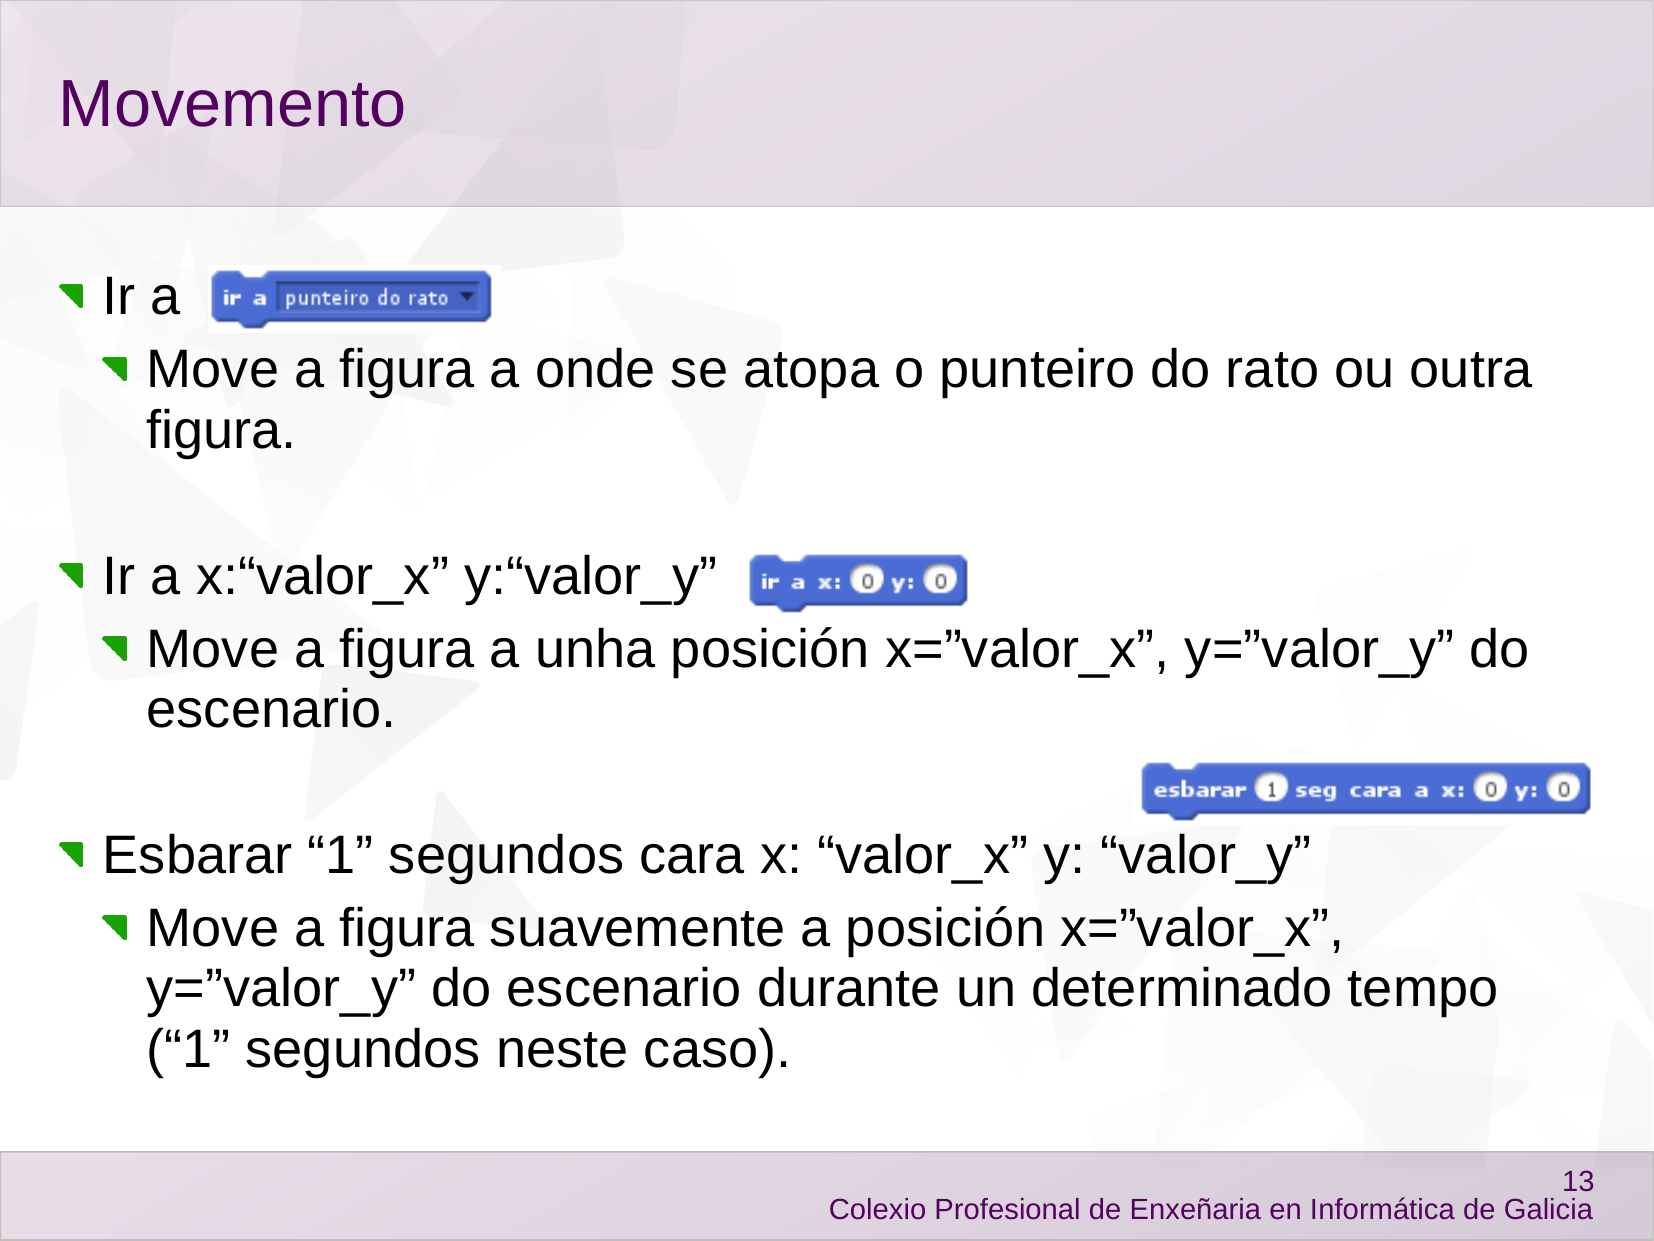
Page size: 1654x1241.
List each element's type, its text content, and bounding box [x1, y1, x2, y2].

title Movemento [59, 29, 1595, 178]
picture [0, 0, 783, 931]
picture [1132, 548, 1654, 1169]
list Ir a Move a figura a onde se atopa o punteiro do rato ou outra figura. Ir a x:“valor_x” y:“valor_y” Move a figura a unha posición x=”valor_x”, y=”valor_y” do escenario. Esbarar “1” segundos cara x: “valor_x” y: “valor_y” Move a figura suavemente a posición x=”valor_x”, y=”valor_y” do escenario durante un determinado tempo (“1” segundos neste caso). [59, 265, 1595, 1229]
picture [744, 547, 974, 621]
